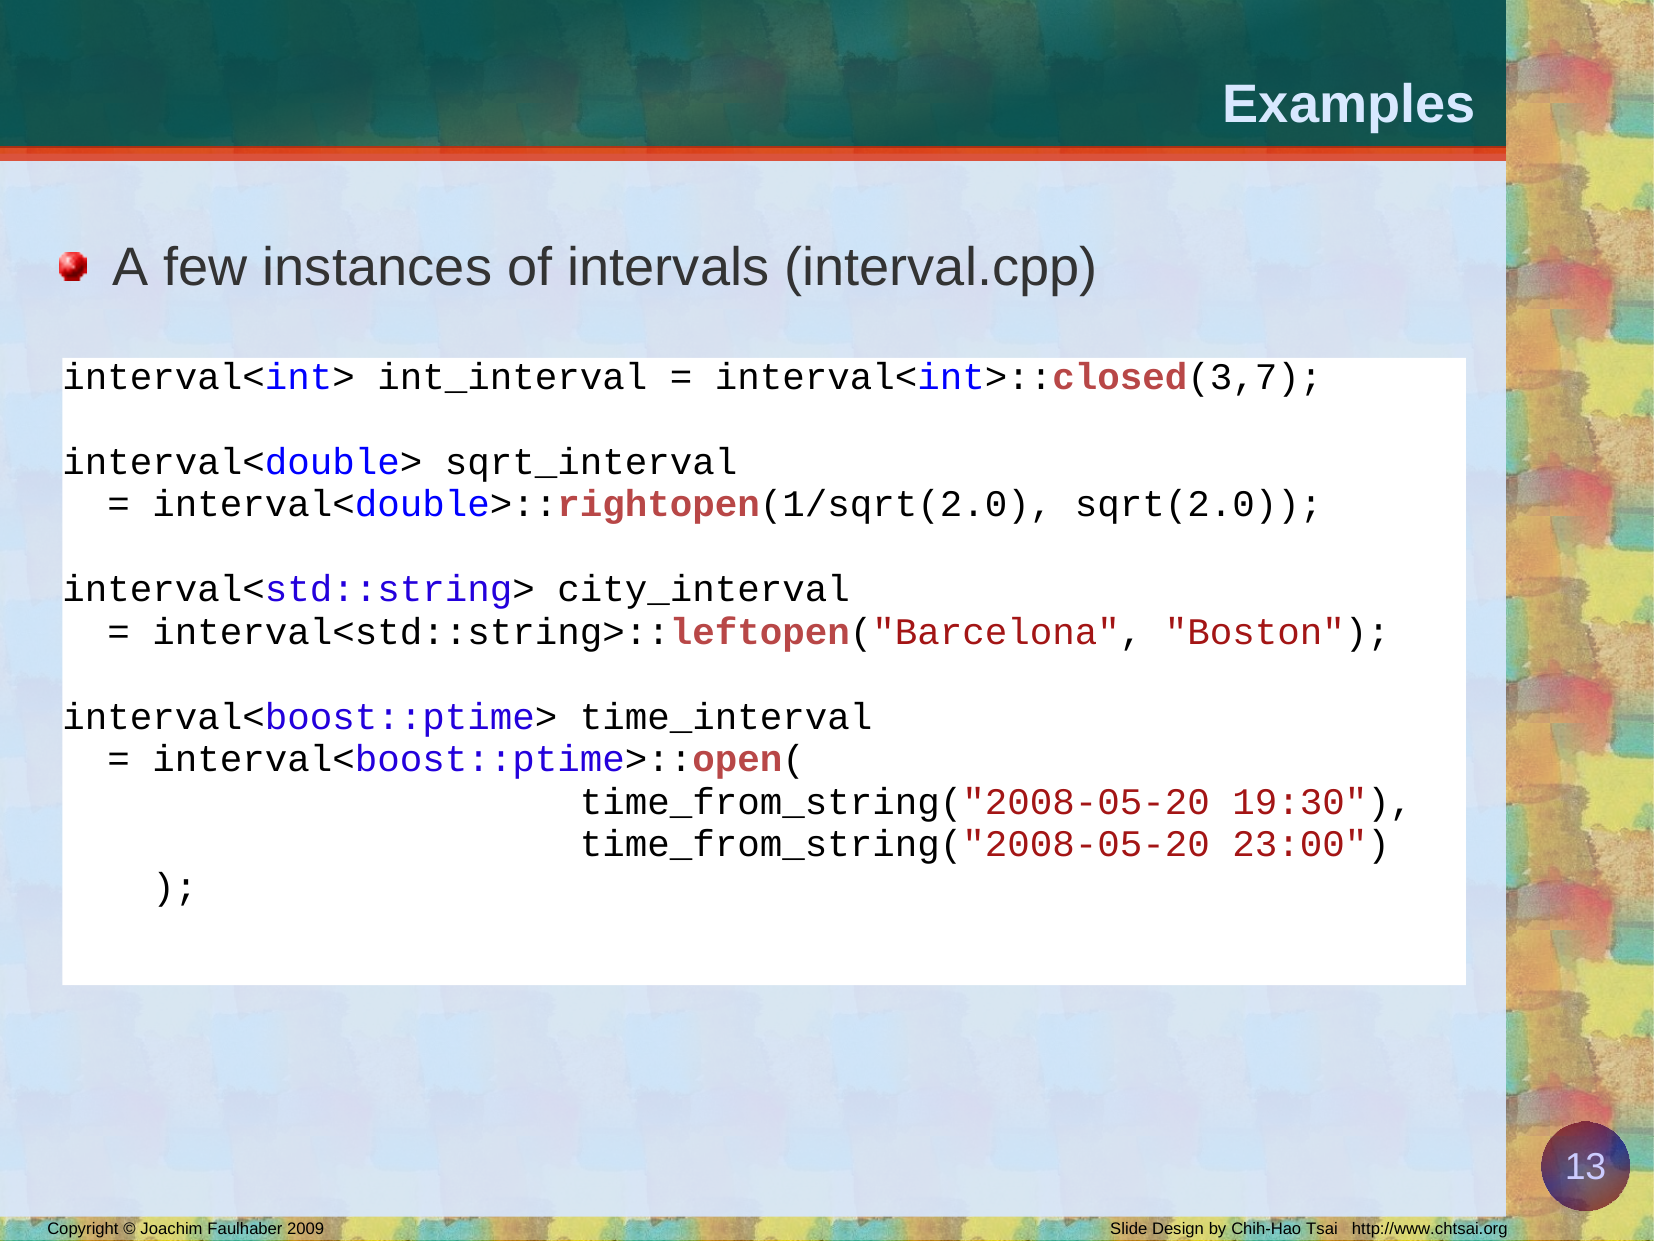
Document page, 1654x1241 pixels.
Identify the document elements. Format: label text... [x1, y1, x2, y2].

title Examples [29, 59, 1477, 148]
text_box interval<int> int_interval = interval<int>::closed(3,7); interval<double> sqrt_interval = interval<double>::rightopen(1/sqrt(2.0), sqrt(2.0)); interval<std::string> city_interval = interval<std::string>::leftopen("Barcelona", "Boston"); interval<boost::ptime> time_interval = interval<boost::ptime>::open( time_from_string("2008-05-20 19:30"), time_from_string("2008-05-20 23:00") ); [62, 357, 1466, 986]
list A few instances of intervals (interval.cpp) [59, 236, 1418, 322]
